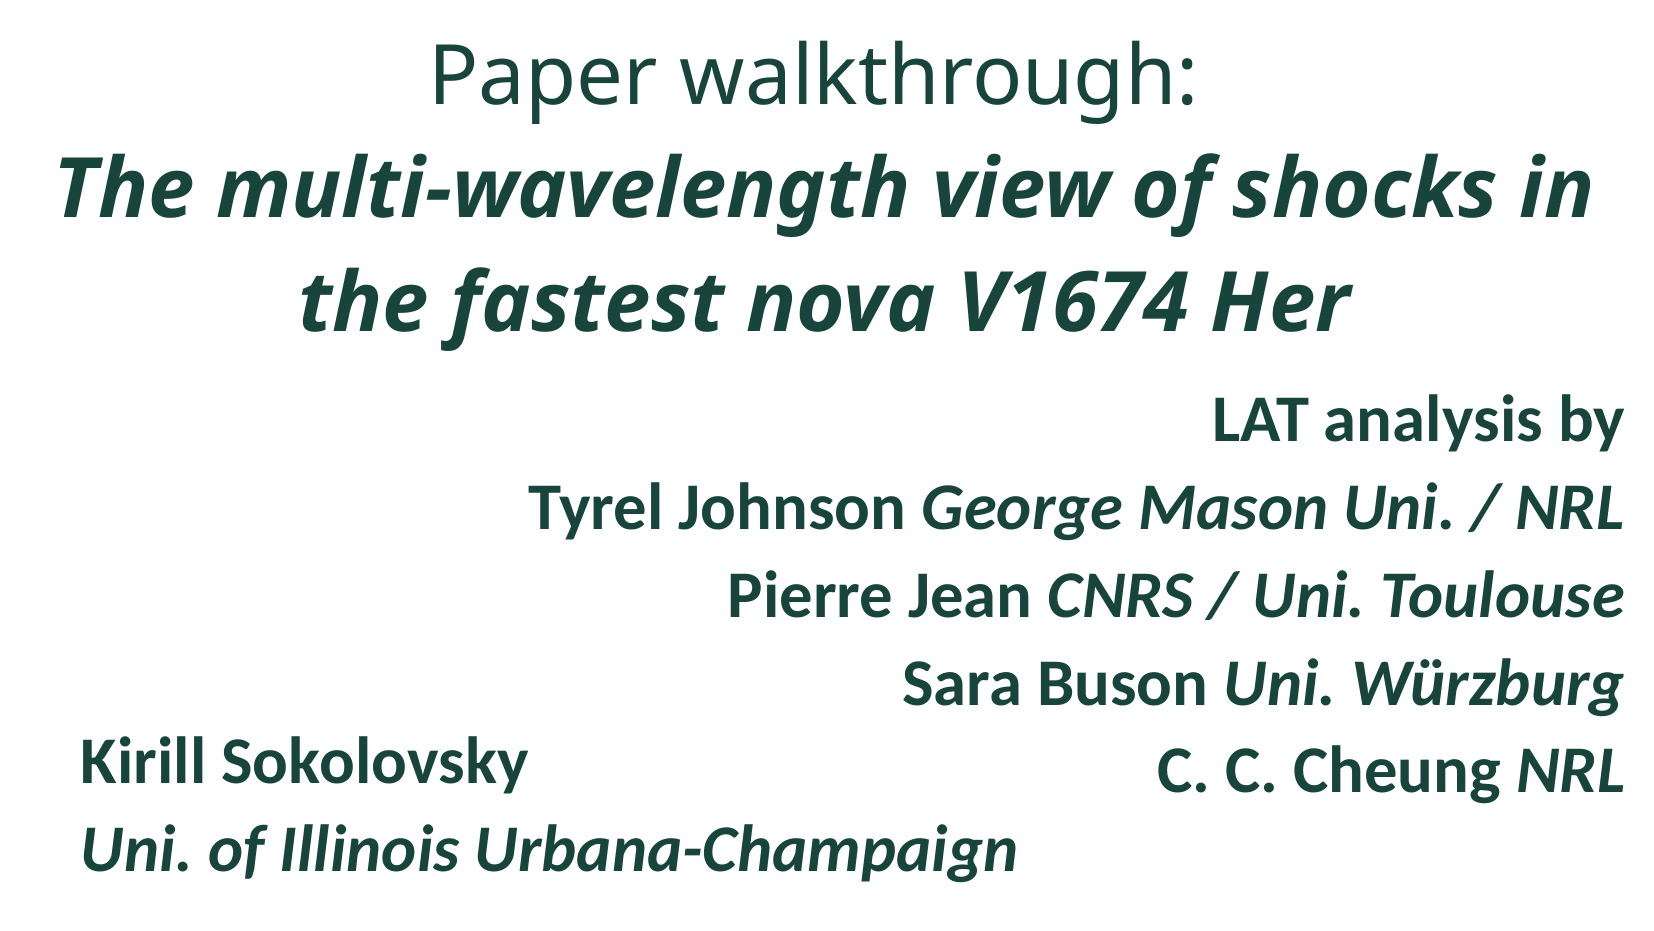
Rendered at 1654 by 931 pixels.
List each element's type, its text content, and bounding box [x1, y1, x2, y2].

title Paper walkthrough: The multi-wavelength view of shocks in the fastest nova V1674 Her [0, 0, 1654, 389]
subtitle Kirill Sokolovsky Uni. of Illinois Urbana-Champaign [80, 697, 1423, 923]
text_box LAT analysis by Tyrel Johnson George Mason Uni. / NRL Pierre Jean CNRS / Uni. Toulouse Sara Buson Uni. Würzburg C. C. Cheung NRL [283, 391, 1626, 898]
